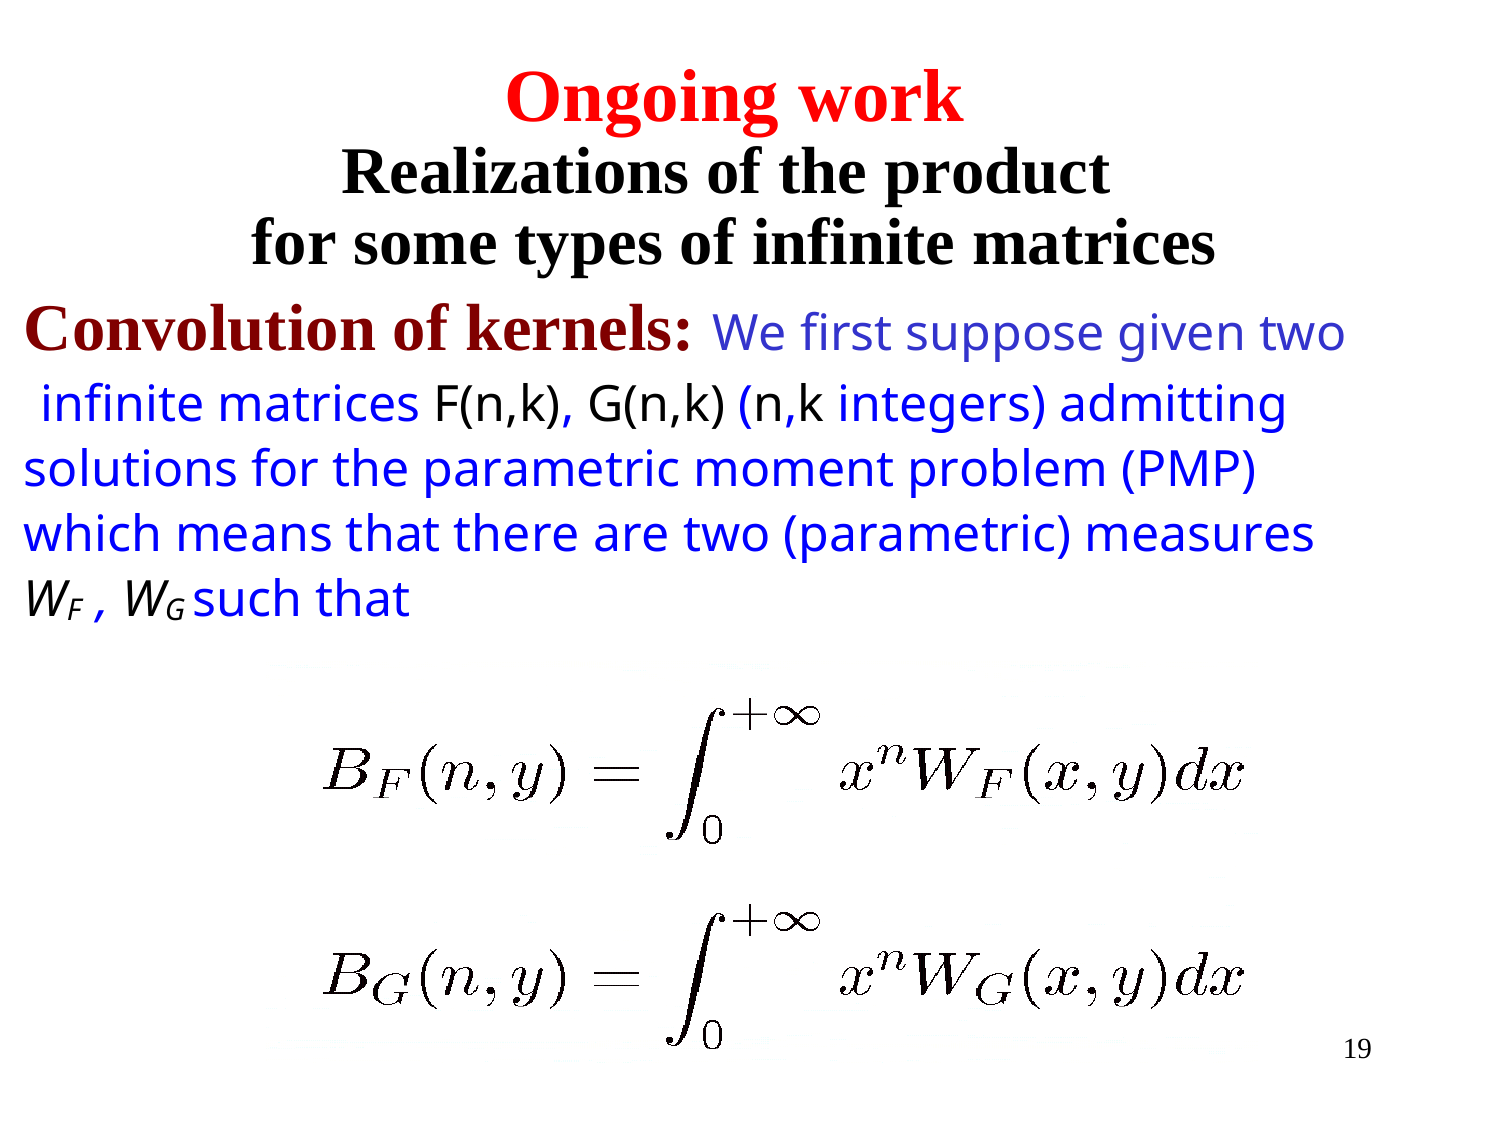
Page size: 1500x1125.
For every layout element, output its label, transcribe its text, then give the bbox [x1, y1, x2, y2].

picture [265, 661, 1258, 1063]
text_box Ongoing work Realizations of the product for some types of infinite matrices [93, 51, 1376, 286]
text_box Convolution of kernels: We first suppose given two infinite matrices F(n,k), G(n,k) (n,k integers) admitting solutions for the parametric moment problem (PMP) which means that there are two (parametric) measures WF , WG such that [9, 286, 1470, 634]
